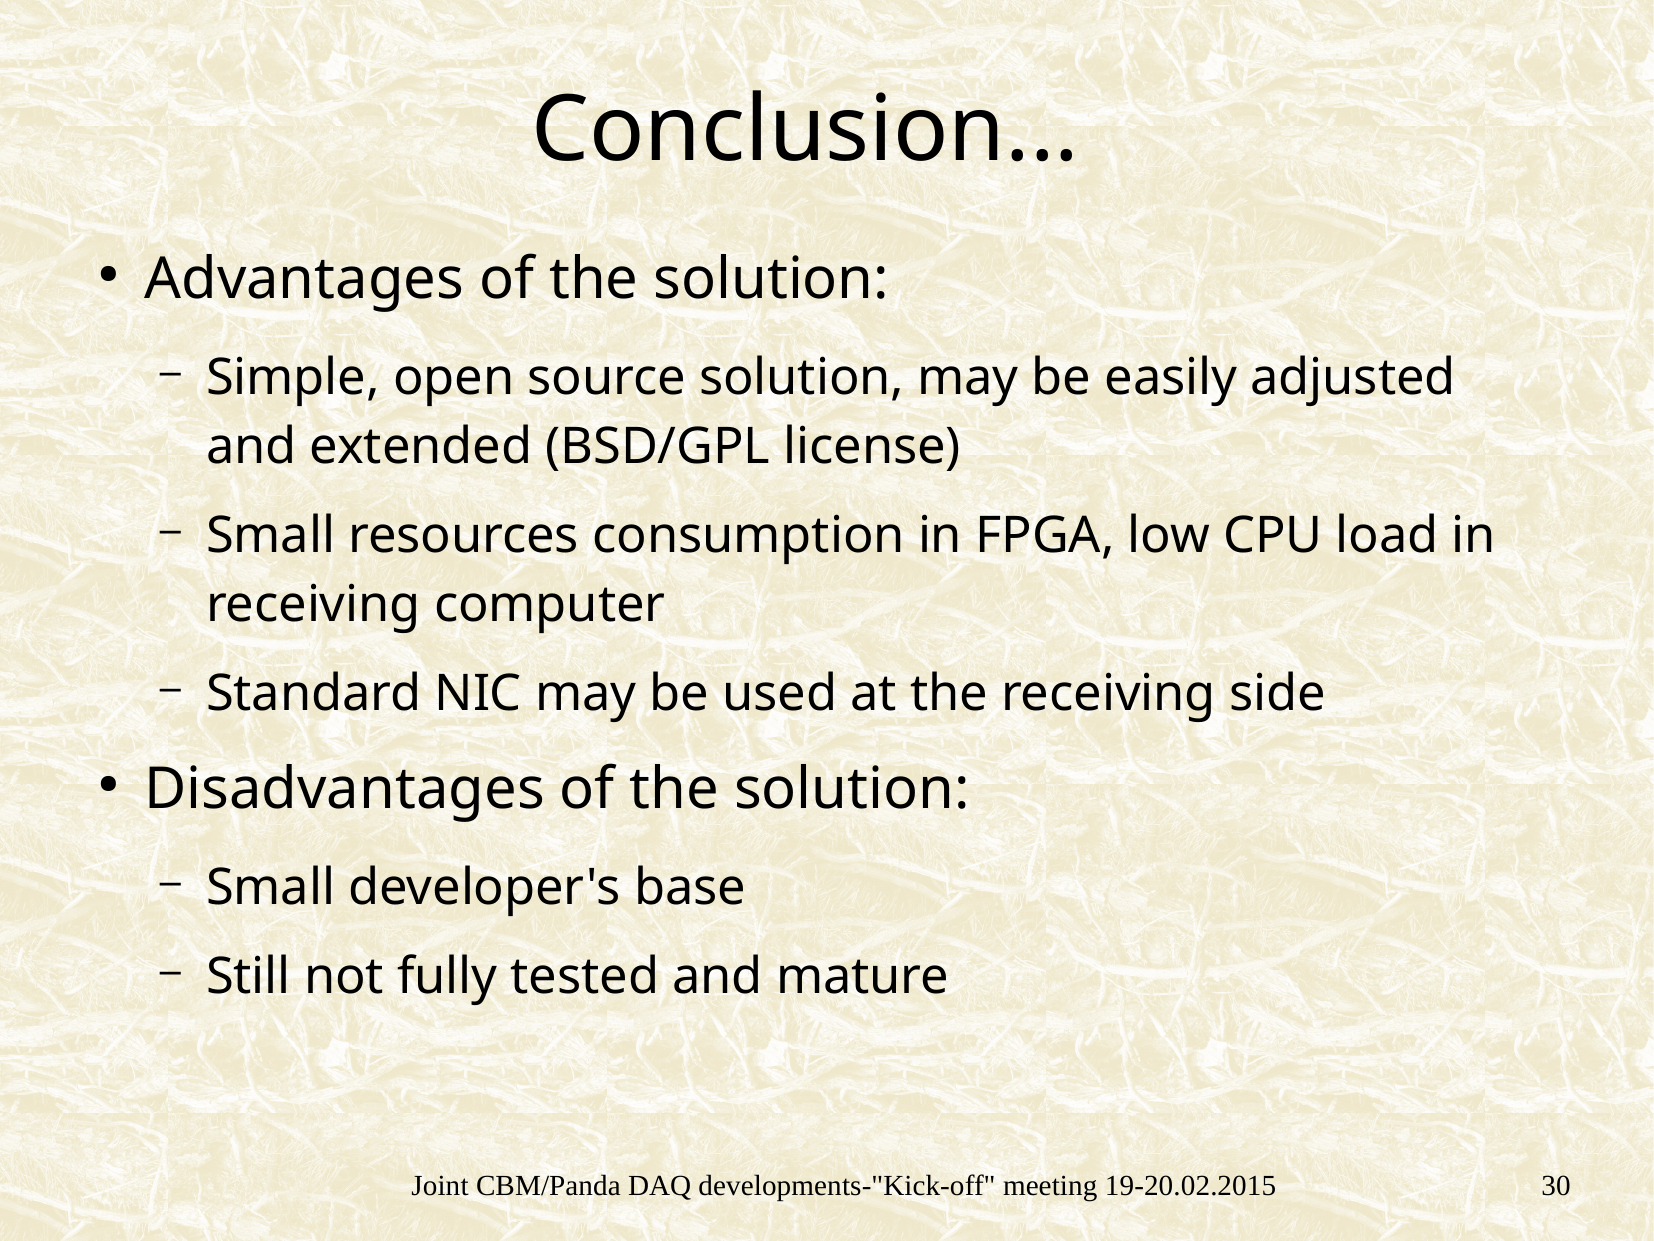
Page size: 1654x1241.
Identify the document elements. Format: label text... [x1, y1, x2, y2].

list Advantages of the solution: Simple, open source solution, may be easily adjusted and extended (BSD/GPL license) Small resources consumption in FPGA, low CPU load in receiving computer Standard NIC may be used at the receiving side Disadvantages of the solution: Small developer's base Still not fully tested and mature [82, 236, 1538, 1010]
picture [0, 0, 1654, 1241]
title Conclusion... [82, 49, 1571, 201]
